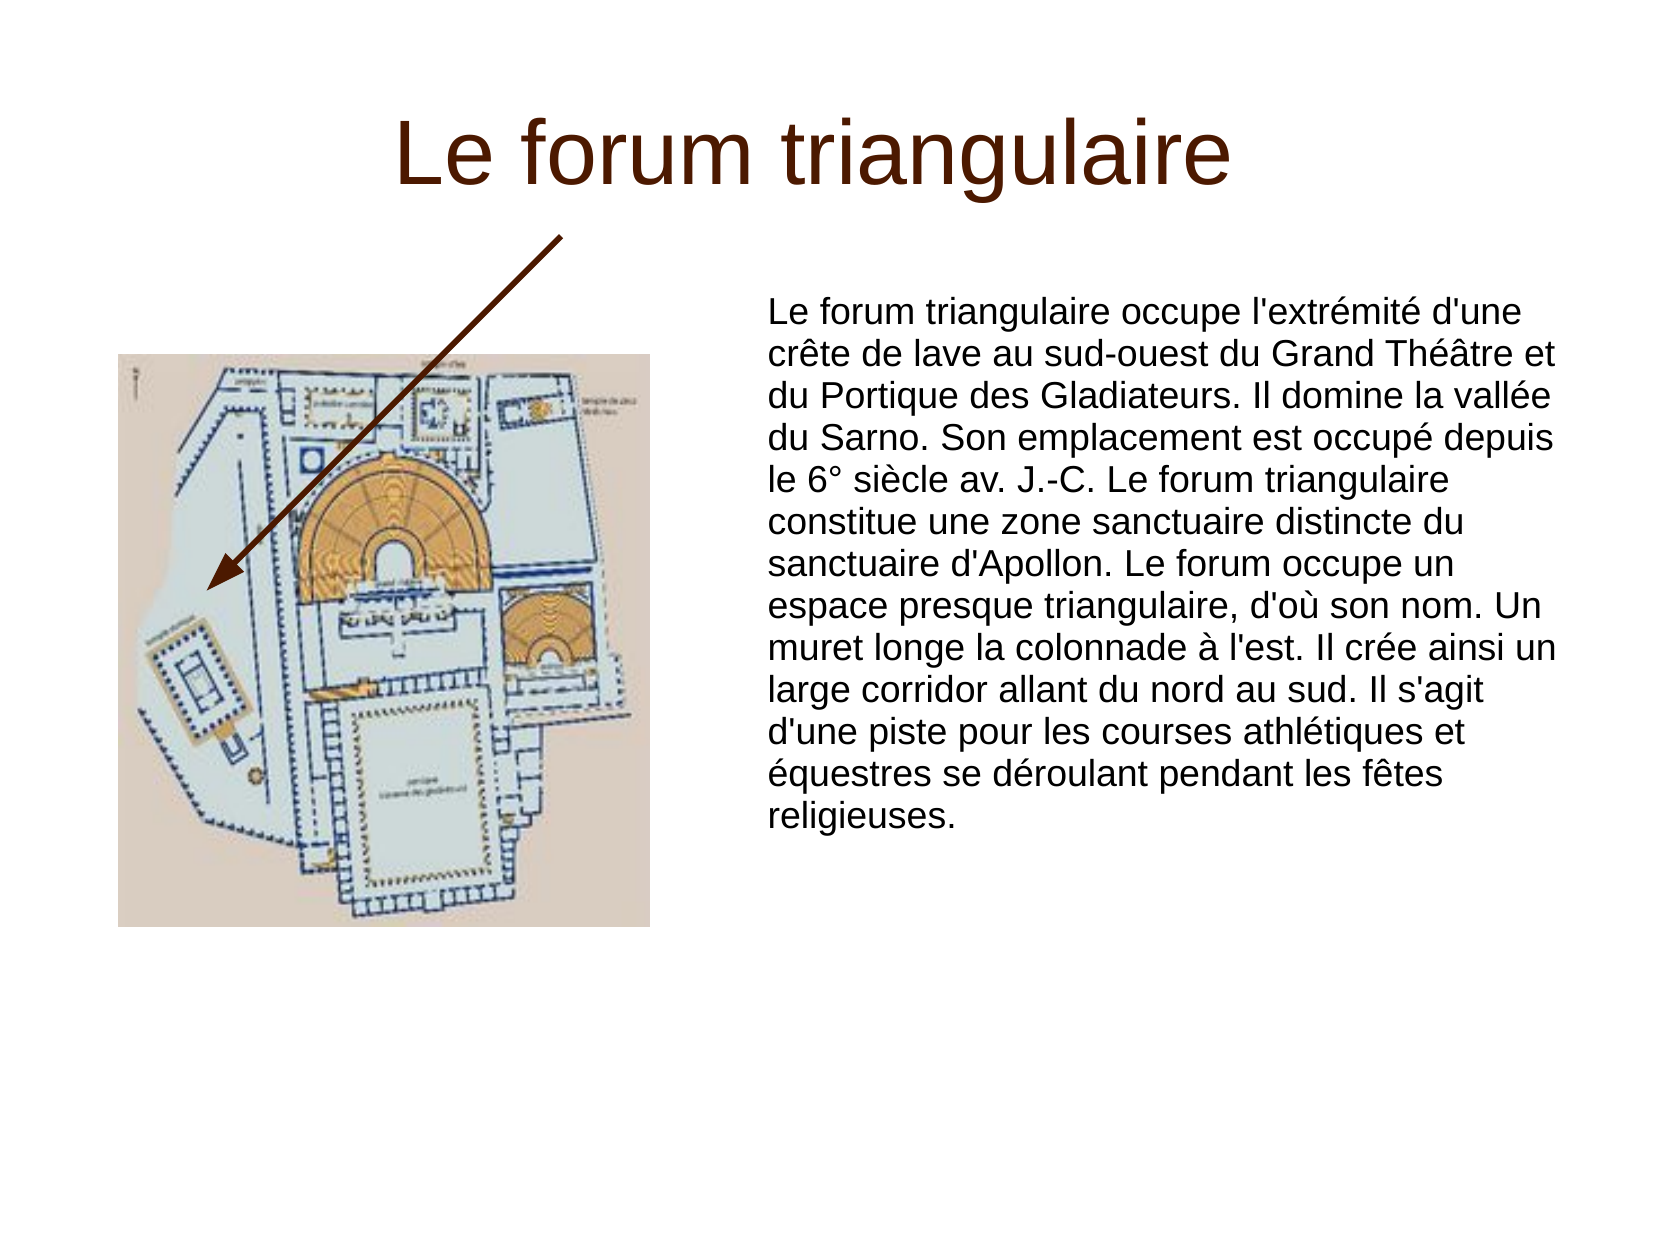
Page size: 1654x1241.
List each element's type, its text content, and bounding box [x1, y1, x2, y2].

title Le forum triangulaire [82, 49, 1571, 257]
list Le forum triangulaire occupe l'extrémité d'une crête de lave au sud-ouest du Grand Théâtre et du Portique des Gladiateurs. Il domine la vallée du Sarno. Son emplacement est occupé depuis le 6° siècle av. J.-C. Le forum triangulaire constitue une zone sanctuaire distincte du sanctuaire d'Apollon. Le forum occupe un espace presque triangulaire, d'où son nom. Un muret longe la colonnade à l'est. Il crée ainsi un large corridor allant du nord au sud. Il s'agit d'une piste pour les courses athlétiques et équestres se déroulant pendant les fêtes religieuses. [767, 290, 1571, 1109]
picture [118, 354, 650, 927]
